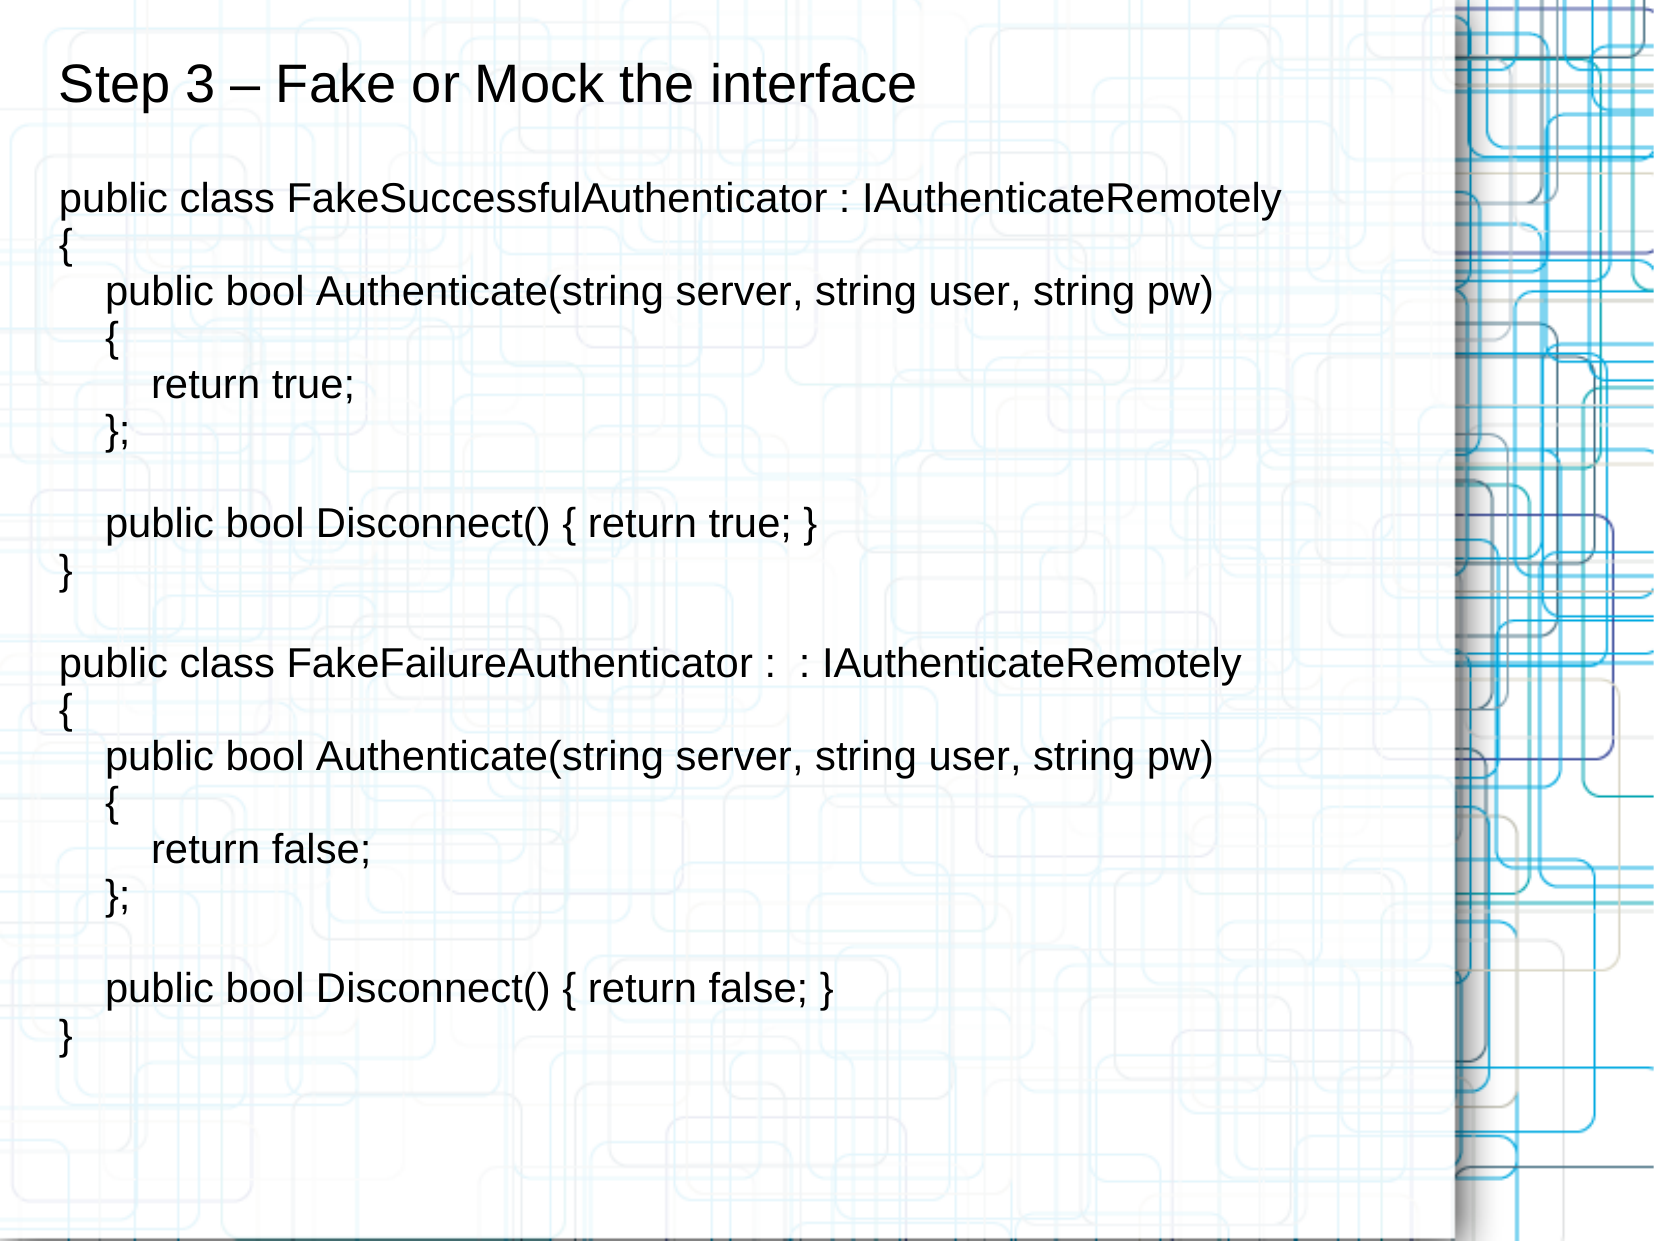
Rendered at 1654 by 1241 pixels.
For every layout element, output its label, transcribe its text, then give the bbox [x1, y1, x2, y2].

subtitle Step 3 – Fake or Mock the interface public class FakeSuccessfulAuthenticator : IAuthenticateRemotely { public bool Authenticate(string server, string user, string pw) { return true; }; public bool Disconnect() { return true; } } public class FakeFailureAuthenticator : : IAuthenticateRemotely { public bool Authenticate(string server, string user, string pw) { return false; }; public bool Disconnect() { return false; } } [59, 49, 1418, 1109]
picture [0, 0, 1654, 1241]
